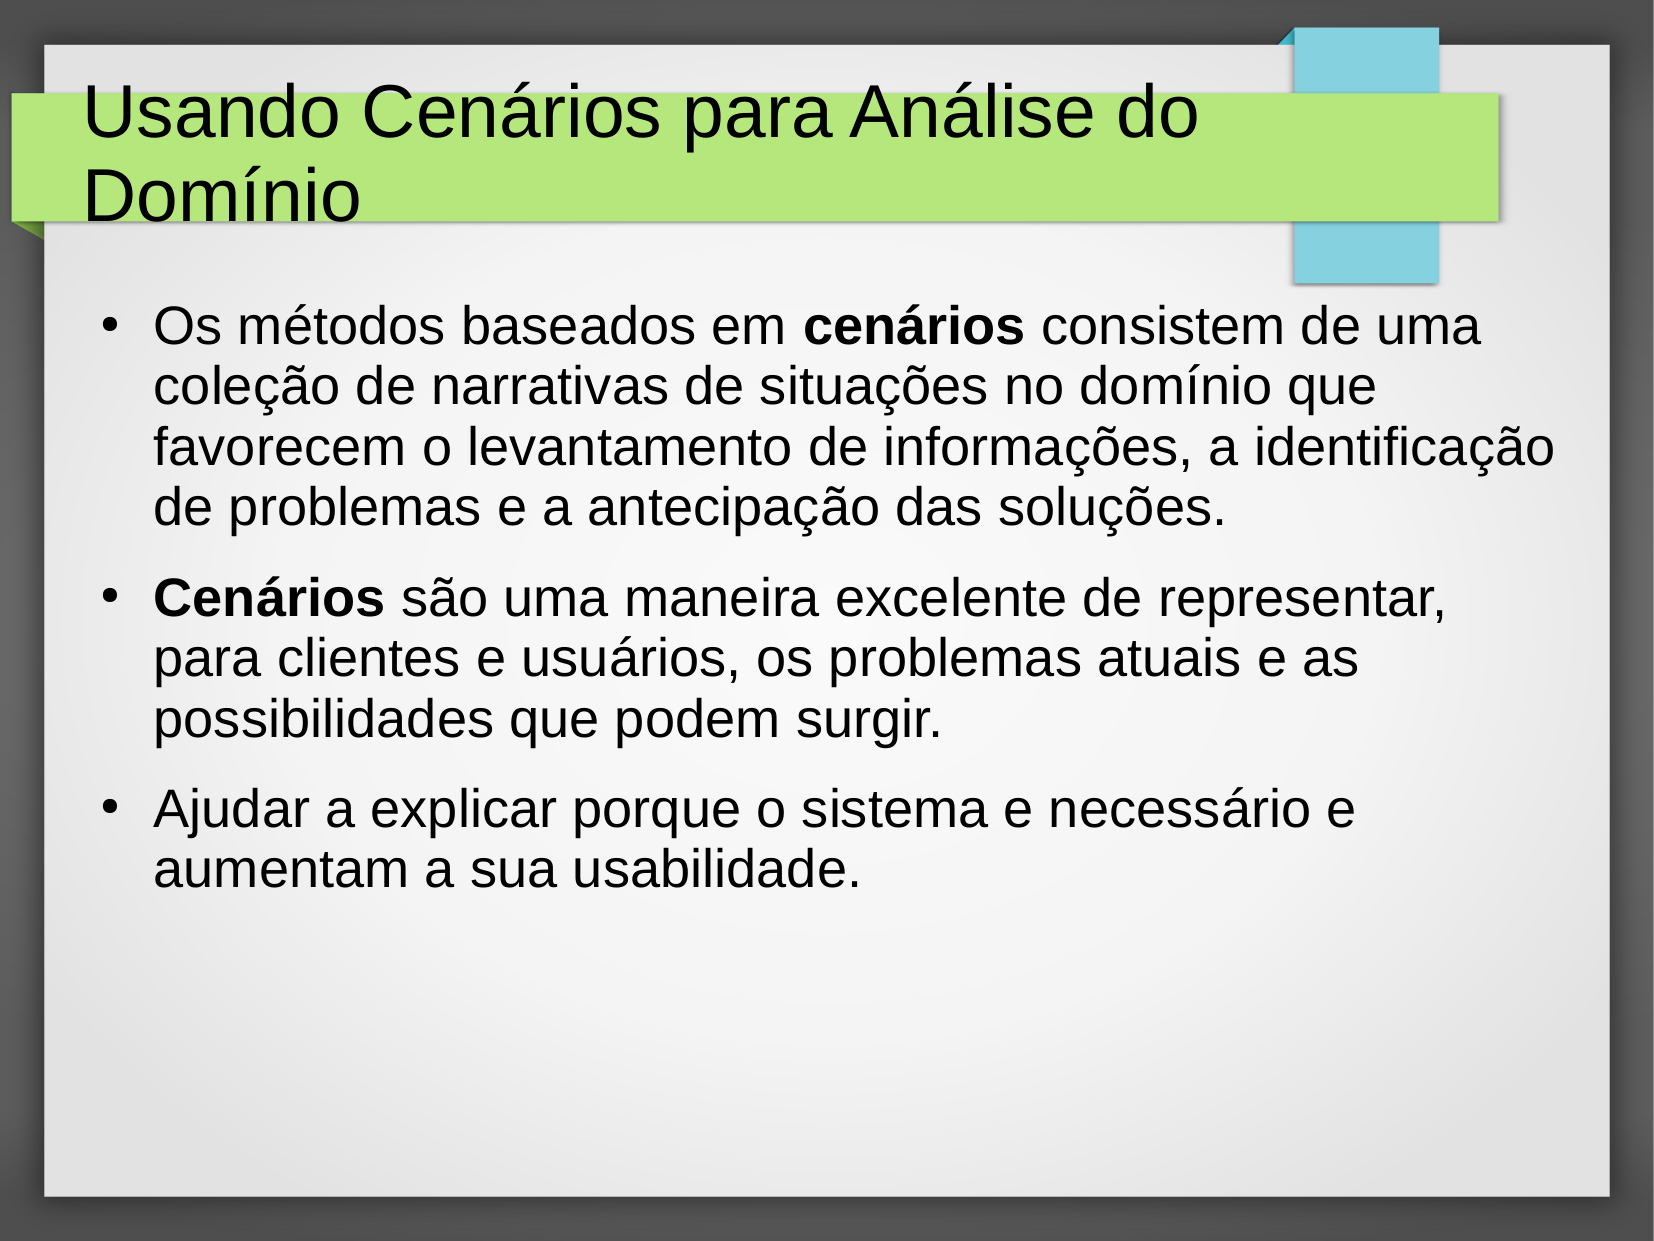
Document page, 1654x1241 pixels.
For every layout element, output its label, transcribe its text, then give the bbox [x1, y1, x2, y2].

title Usando Cenários para Análise do Domínio [82, 69, 1264, 238]
picture [0, 0, 1654, 1241]
list Os métodos baseados em cenários consistem de uma coleção de narrativas de situações no domínio que favorecem o levantamento de informações, a identificação de problemas e a antecipação das soluções. Cenários são uma maneira excelente de representar, para clientes e usuários, os problemas atuais e as possibilidades que podem surgir. Ajudar a explicar porque o sistema e necessário e aumentam a sua usabilidade. [82, 295, 1571, 1015]
